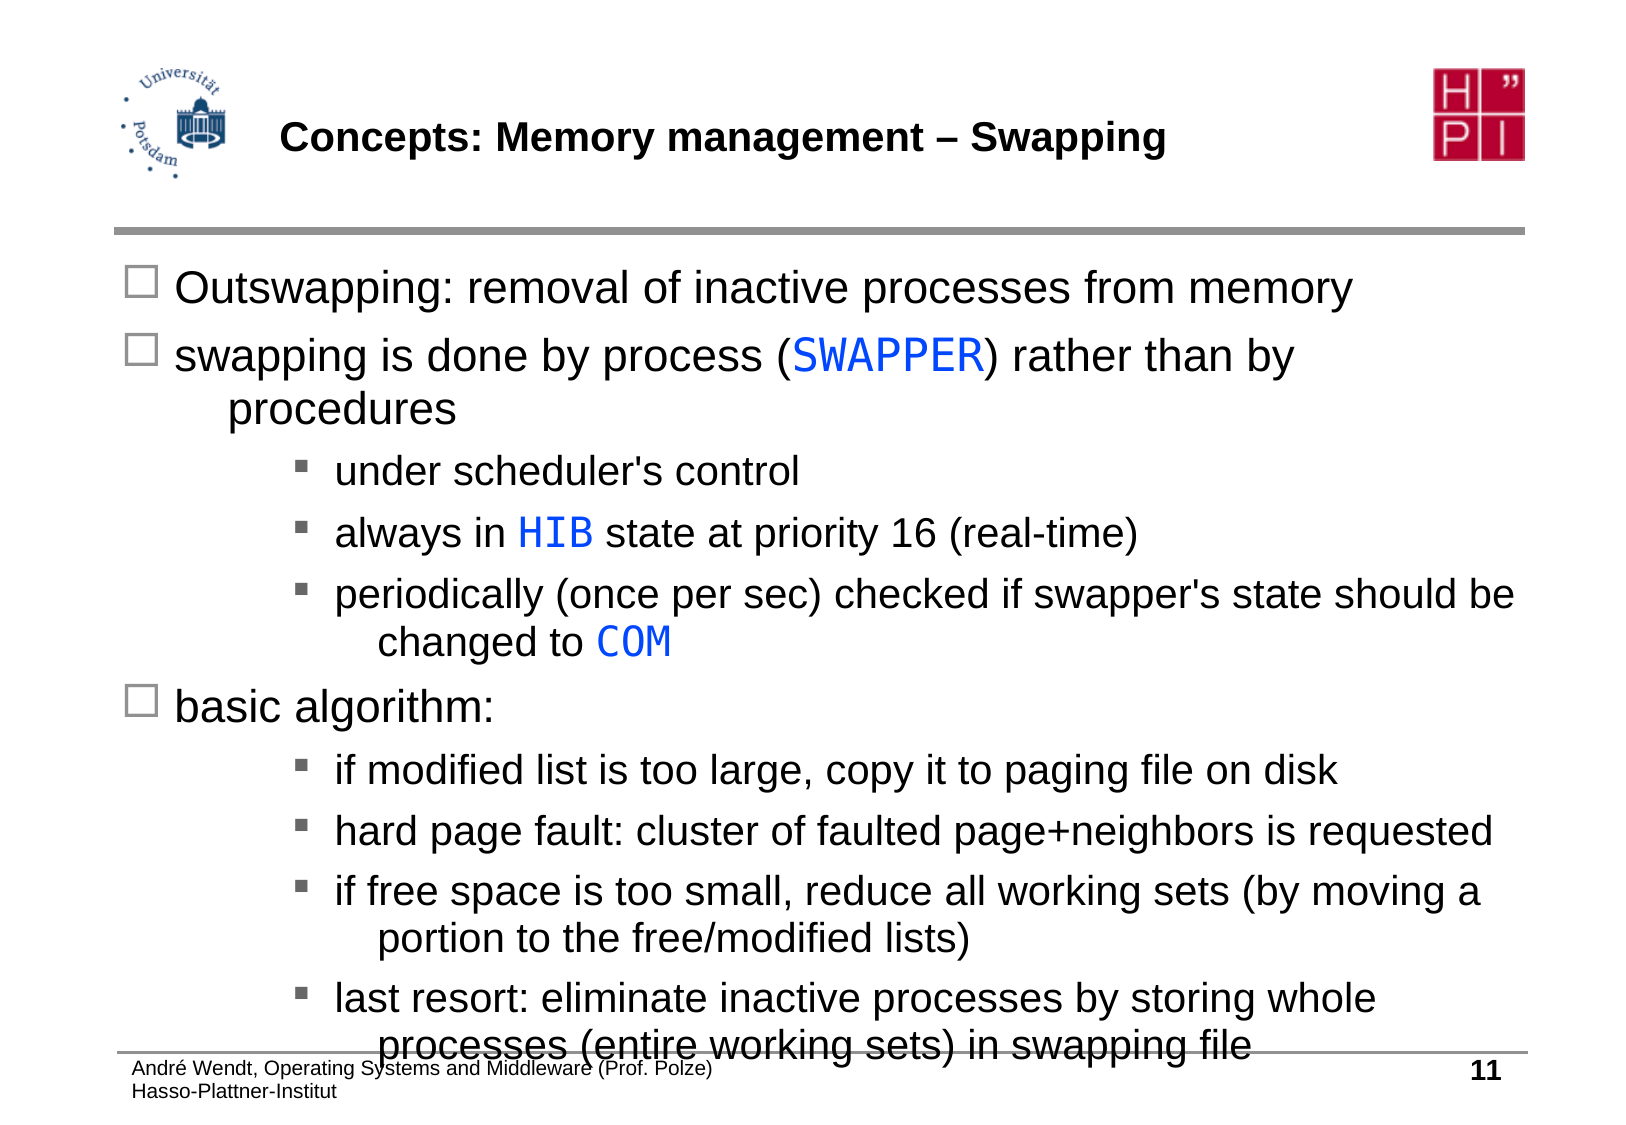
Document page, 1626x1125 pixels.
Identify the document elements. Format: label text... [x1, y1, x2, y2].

picture [1433, 68, 1525, 161]
picture [121, 68, 226, 179]
title Concepts: Memory management – Swapping [279, 68, 1390, 207]
list Outswapping: removal of inactive processes from memory swapping is done by process (SWAPPER) rather than by procedures under scheduler's control always in HIB state at priority 16 (real-time) periodically (once per sec) checked if swapper's state should be changed to COM basic algorithm: if modified list is too large, copy it to paging file on disk hard page fault: cluster of faulted page+neighbors is requested if free space is too small, reduce all working sets (by moving a portion to the free/modified lists) last resort: eliminate inactive processes by storing whole processes (entire working sets) in swapping file [121, 262, 1525, 1051]
